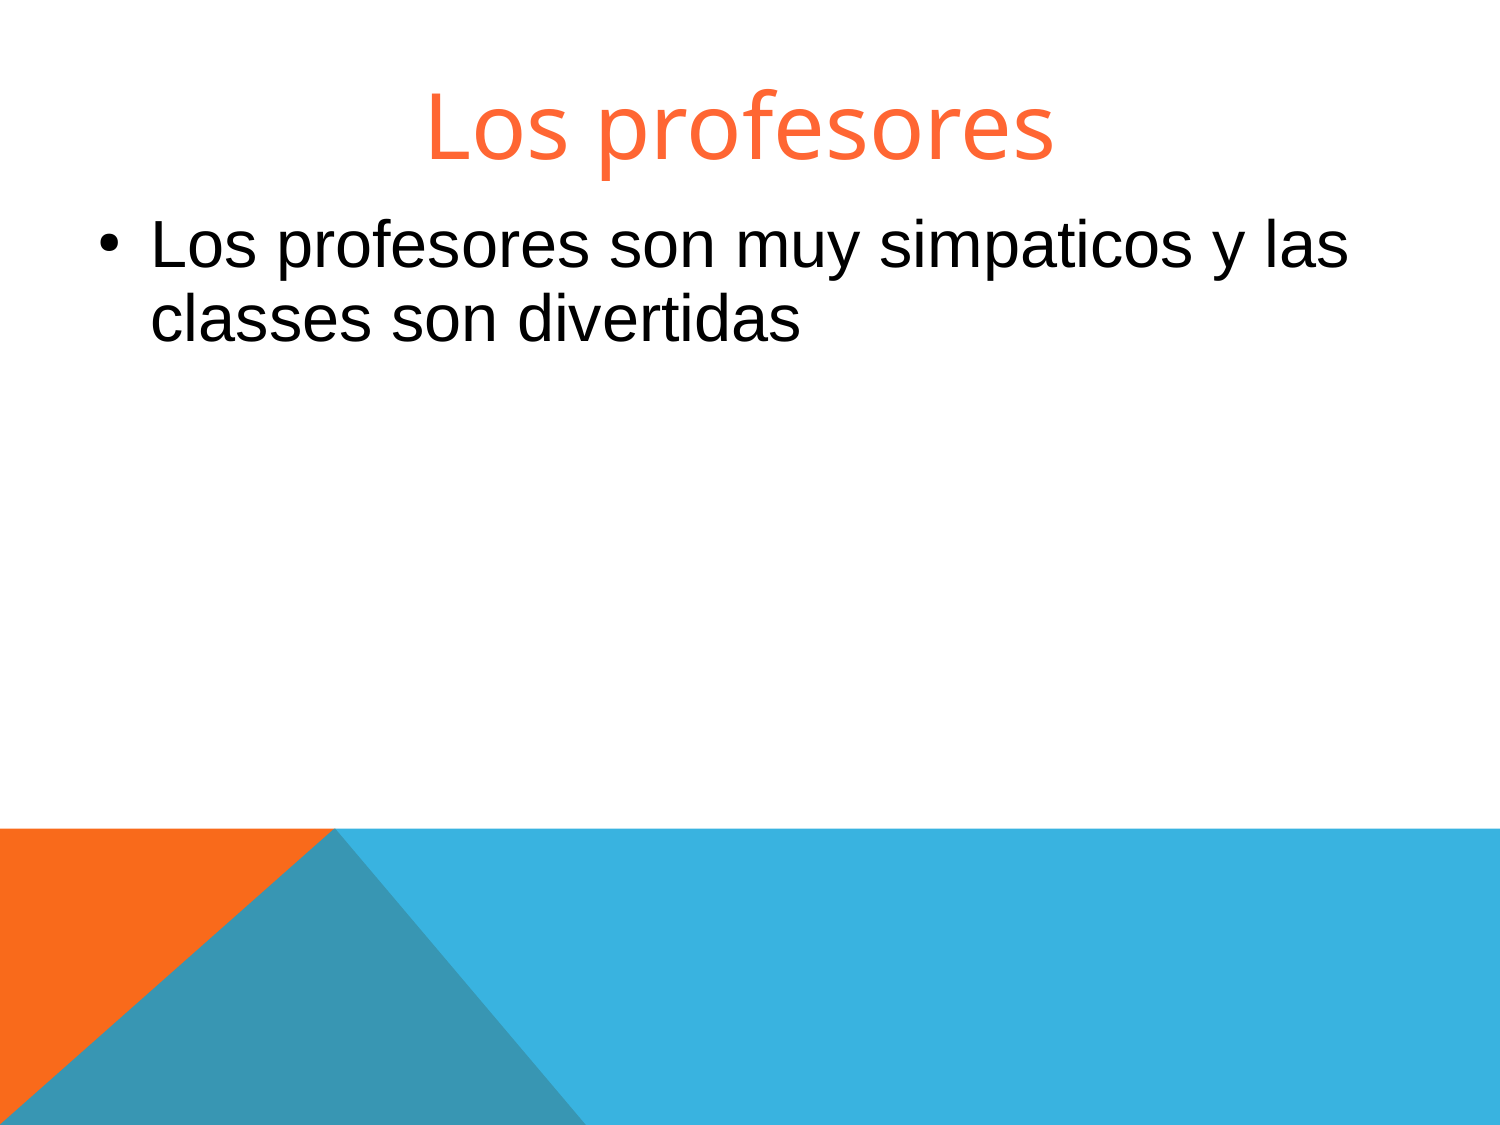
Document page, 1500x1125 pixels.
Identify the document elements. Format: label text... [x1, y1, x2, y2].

list [75, 263, 734, 1006]
list Los profesores son muy simpaticos y las classes son divertidas [79, 206, 1359, 798]
title Los profesores [135, 60, 1369, 150]
